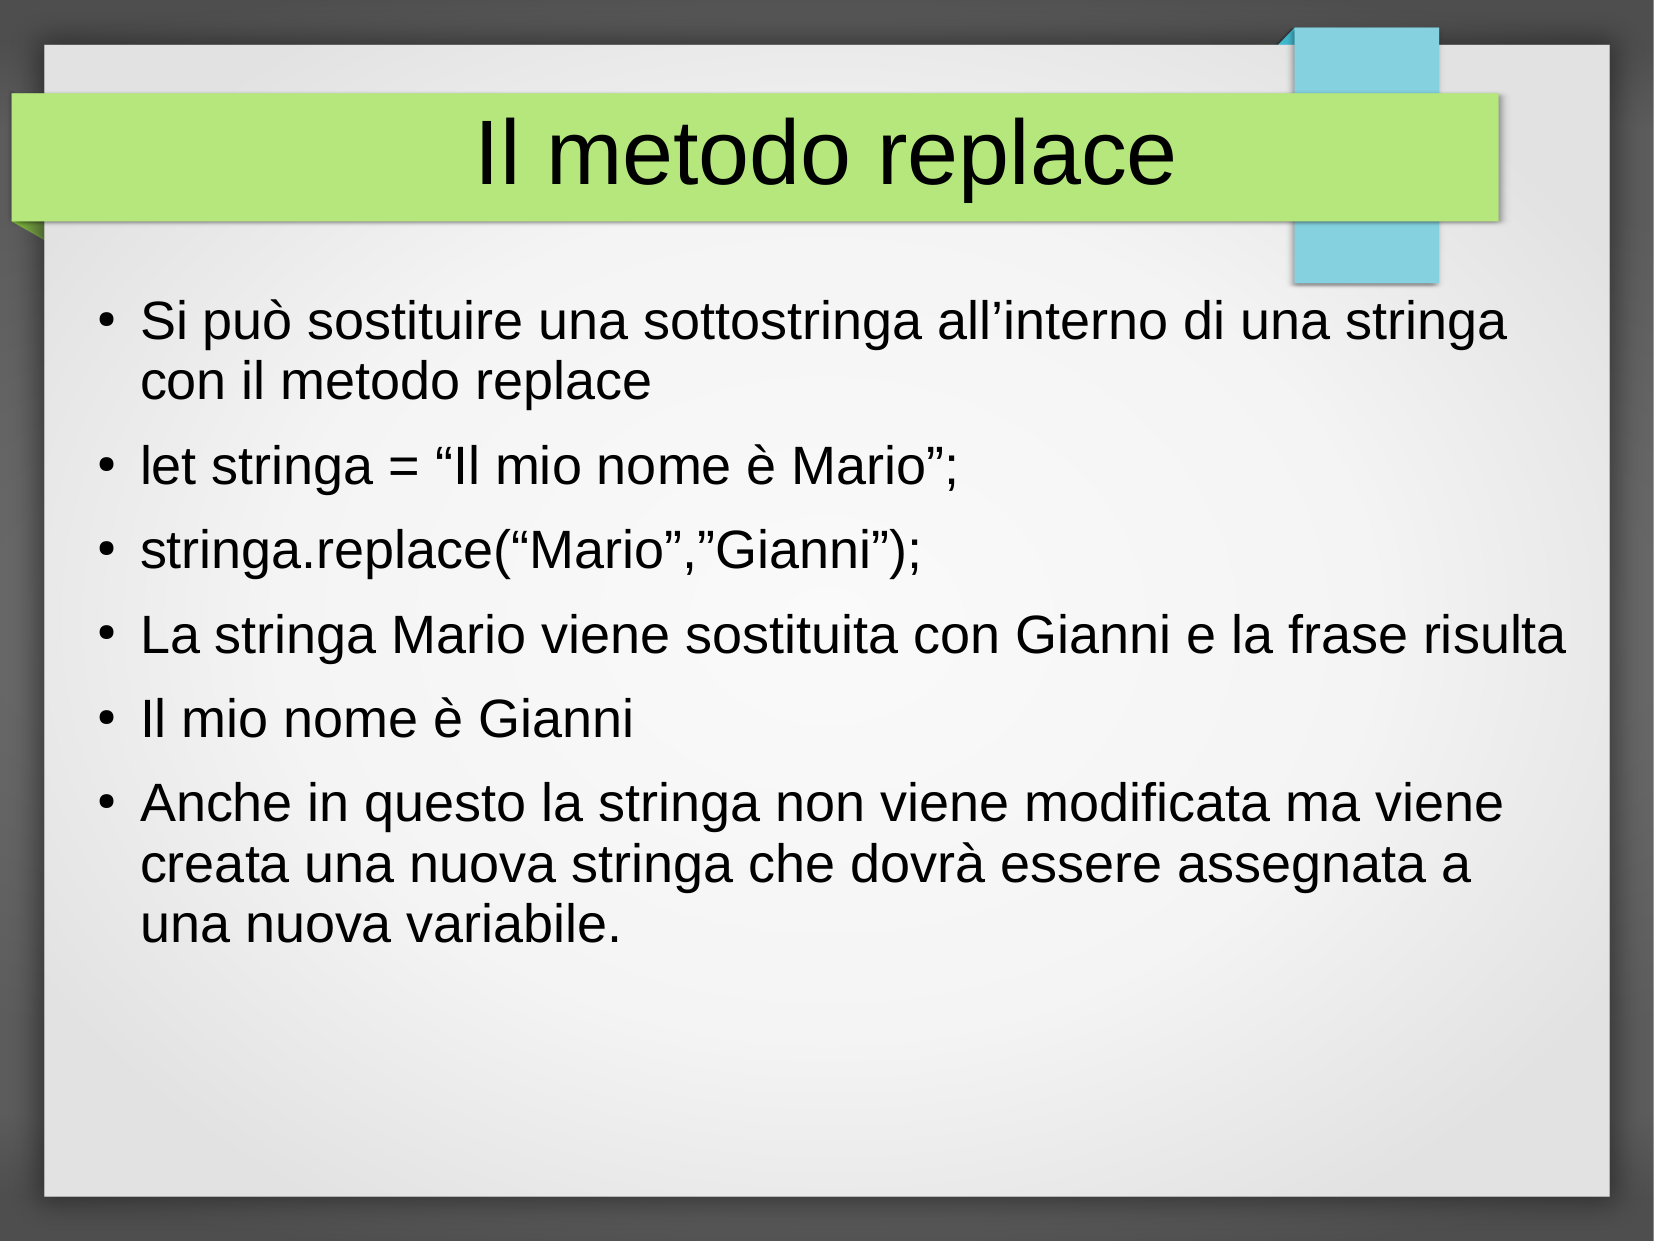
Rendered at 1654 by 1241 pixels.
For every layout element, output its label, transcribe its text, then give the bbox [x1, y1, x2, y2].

list Si può sostituire una sottostringa all’interno di una stringa con il metodo replace let stringa = “Il mio nome è Mario”; stringa.replace(“Mario”,”Gianni”); La stringa Mario viene sostituita con Gianni e la frase risulta Il mio nome è Gianni Anche in questo la stringa non viene modificata ma viene creata una nuova stringa che dovrà essere assegnata a una nuova variabile. [82, 290, 1571, 1010]
title Il metodo replace [82, 49, 1571, 257]
picture [0, 0, 1654, 1241]
